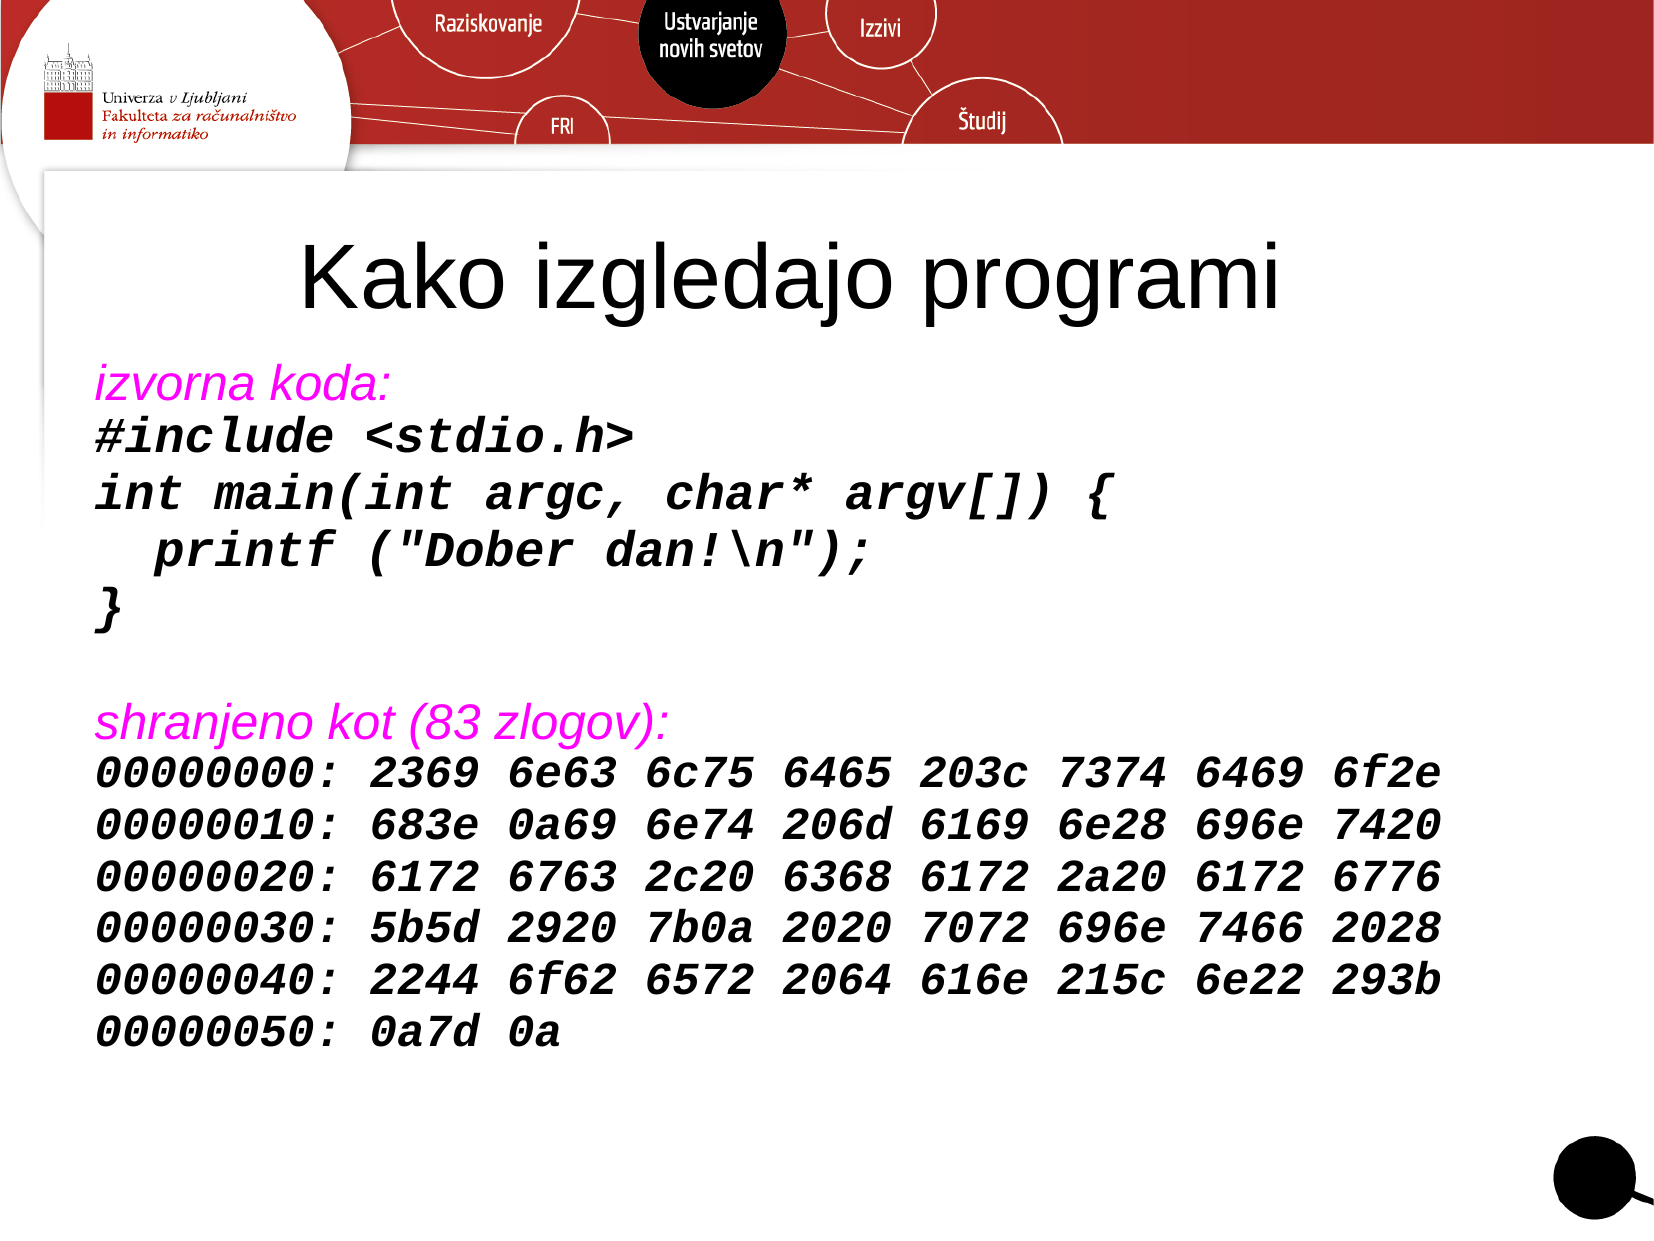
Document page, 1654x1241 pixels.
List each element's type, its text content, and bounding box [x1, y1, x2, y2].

picture [0, 0, 1654, 1241]
title Kako izgledajo programi [47, 173, 1536, 381]
list izvorna koda: #include <stdio.h> int main(int argc, char* argv[]) { printf ("Dober dan!\n"); } shranjeno kot (83 zlogov): 00000000: 2369 6e63 6c75 6465 203c 7374 6469 6f2e 00000010: 683e 0a69 6e74 206d 6169 6e28 696e 7420 00000020: 6172 6763 2c20 6368 6172 2a20 6172 6776 00000030: 5b5d 2920 7b0a 2020 7072 696e 7466 2028 00000040: 2244 6f62 6572 2064 616e 215c 6e22 293b 00000050: 0a7d 0a [94, 355, 1550, 1075]
